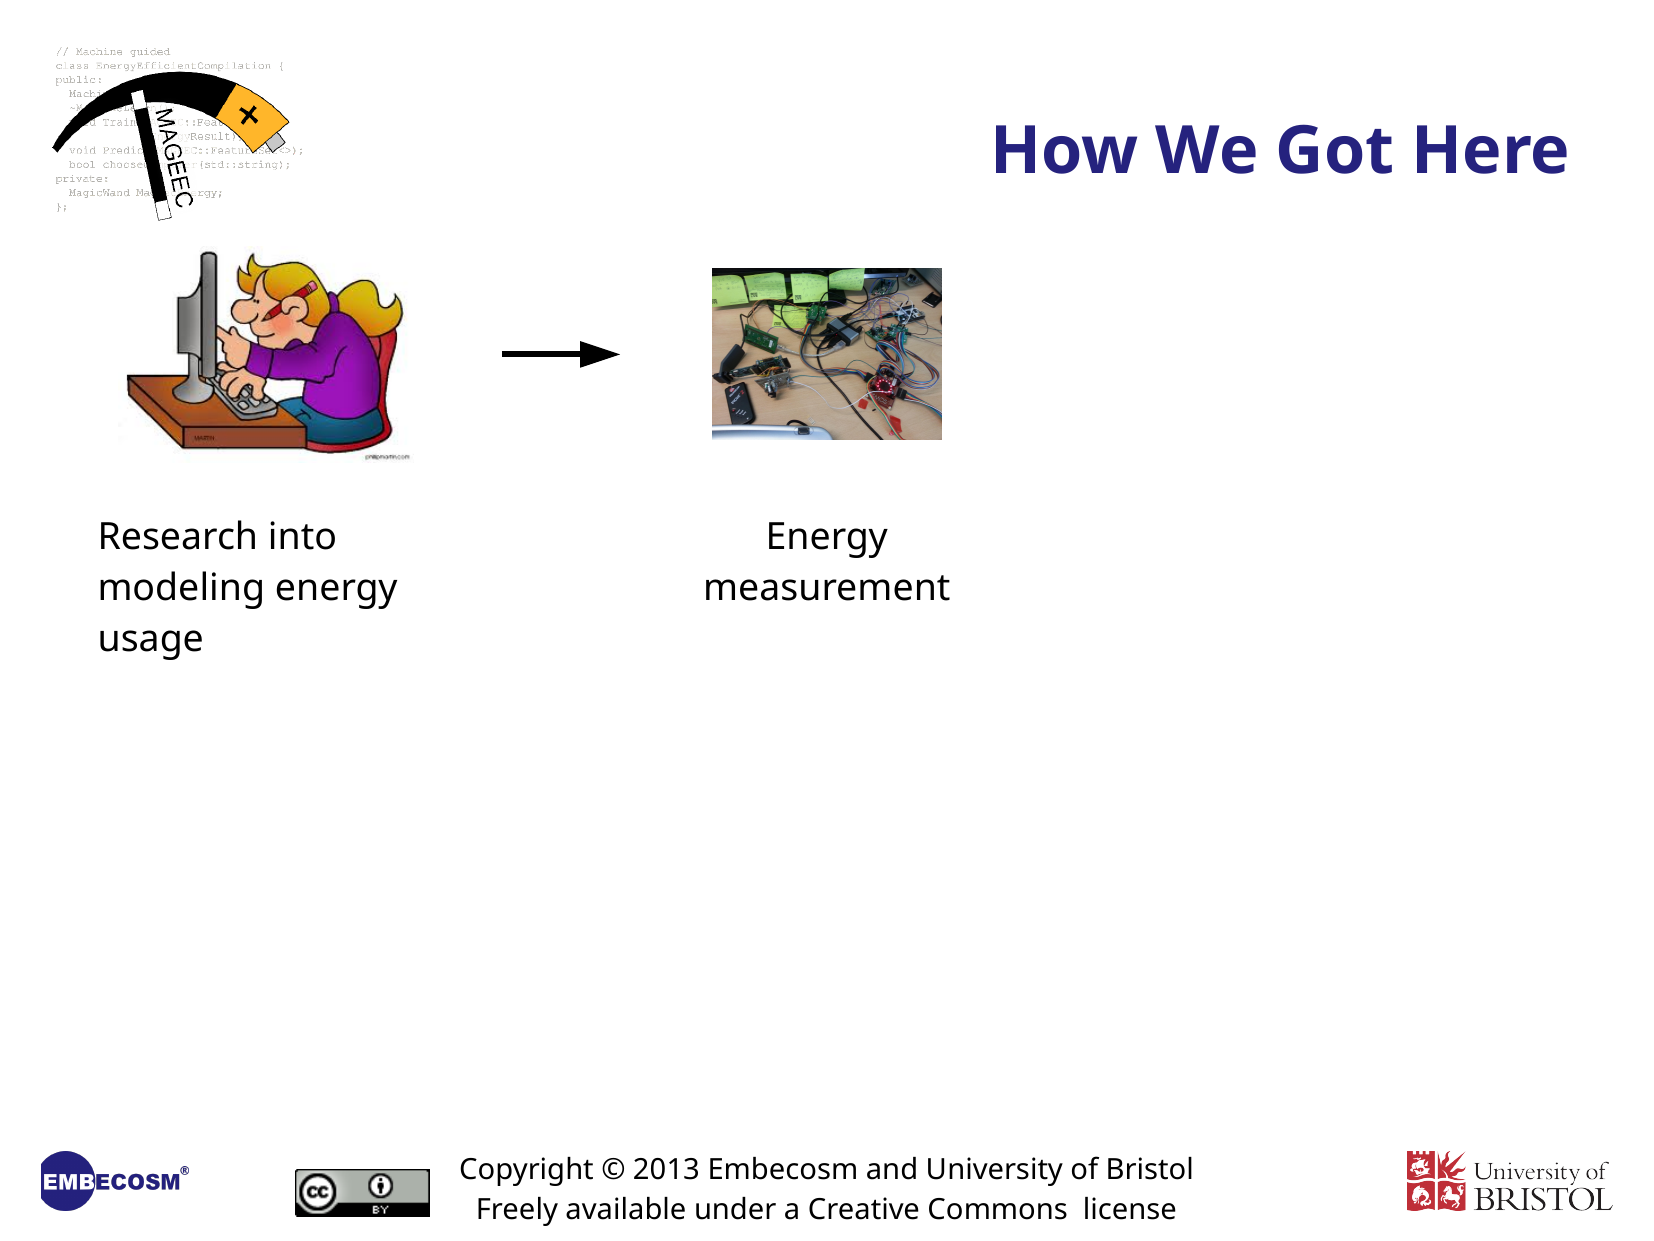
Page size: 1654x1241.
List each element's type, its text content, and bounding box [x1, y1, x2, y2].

text_box Research into modeling energy usage [82, 502, 497, 614]
picture [1407, 1151, 1613, 1211]
picture [118, 246, 414, 463]
title How We Got Here [326, 61, 1571, 233]
picture [52, 47, 302, 225]
picture [712, 268, 942, 440]
picture [295, 1169, 430, 1217]
picture [41, 1151, 189, 1211]
text_box Energy measurement [651, 502, 1003, 653]
